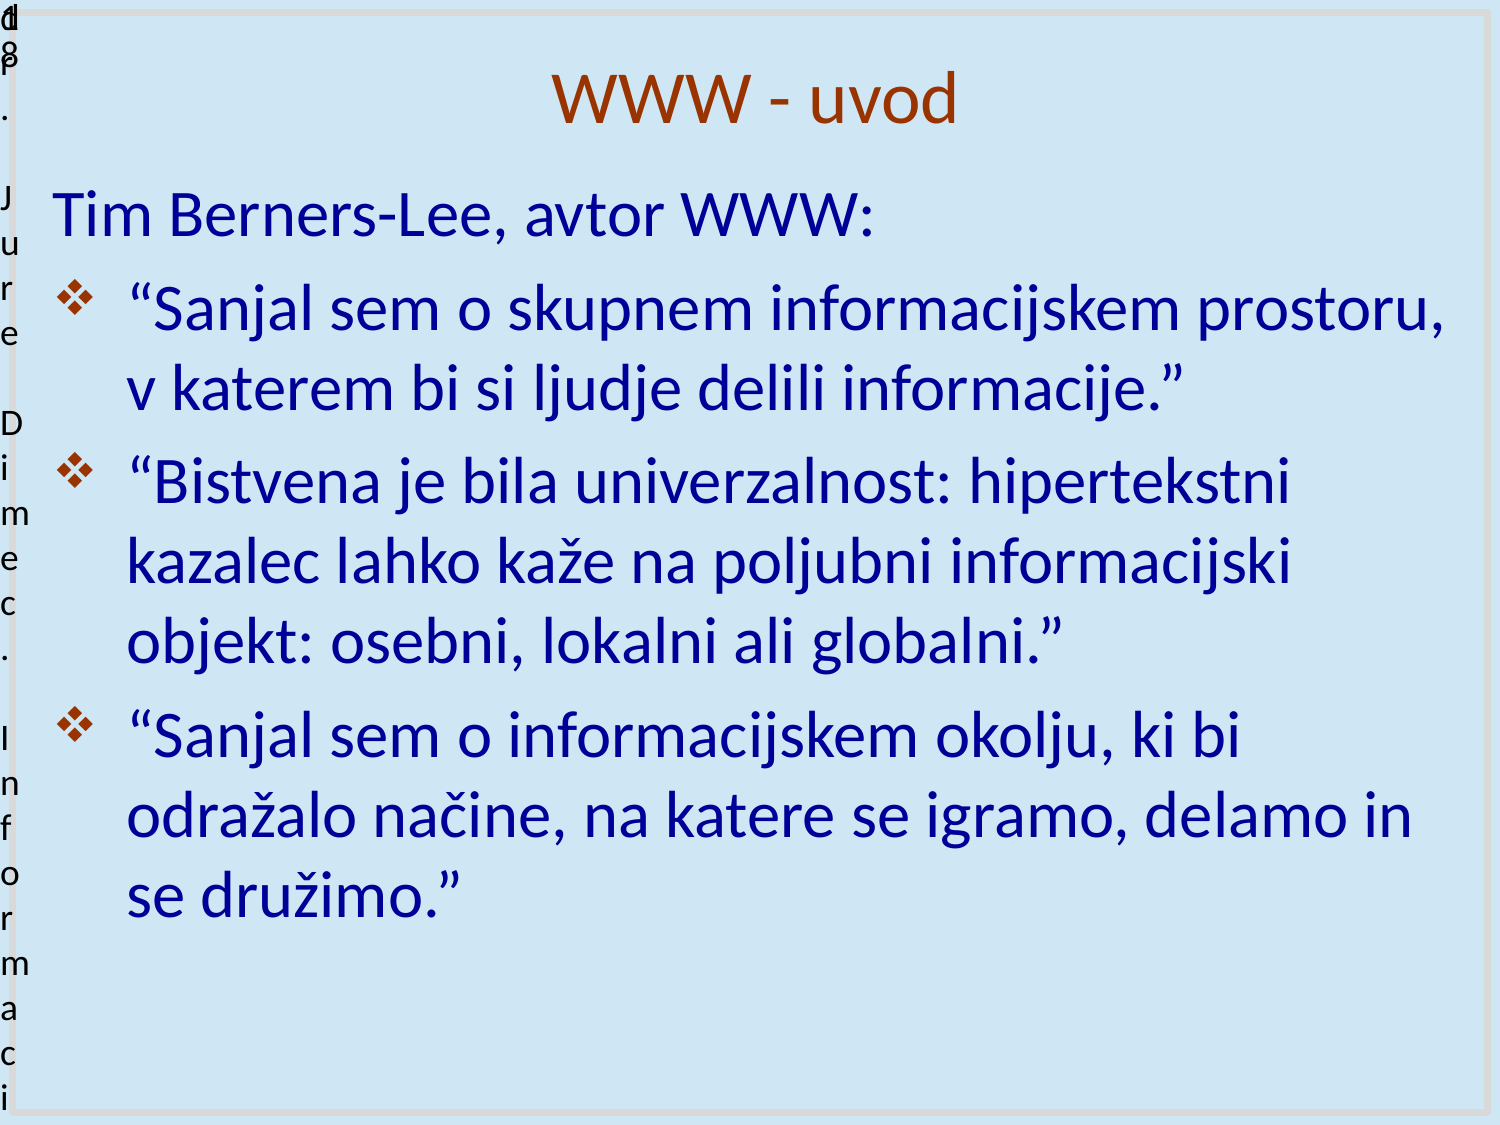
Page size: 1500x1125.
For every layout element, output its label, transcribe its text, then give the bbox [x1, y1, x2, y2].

title WWW - uvod [37, 37, 1475, 150]
list Tim Berners-Lee, avtor WWW: “Sanjal sem o skupnem informacijskem prostoru, v katerem bi si ljudje delili informacije.” “Bistvena je bila univerzalnost: hipertekstni kazalec lahko kaže na poljubni informacijski objekt: osebni, lokalni ali globalni.” “Sanjal sem o informacijskem okolju, ki bi odražalo načine, na katere se igramo, delamo in se družimo.” [37, 162, 1475, 1050]
